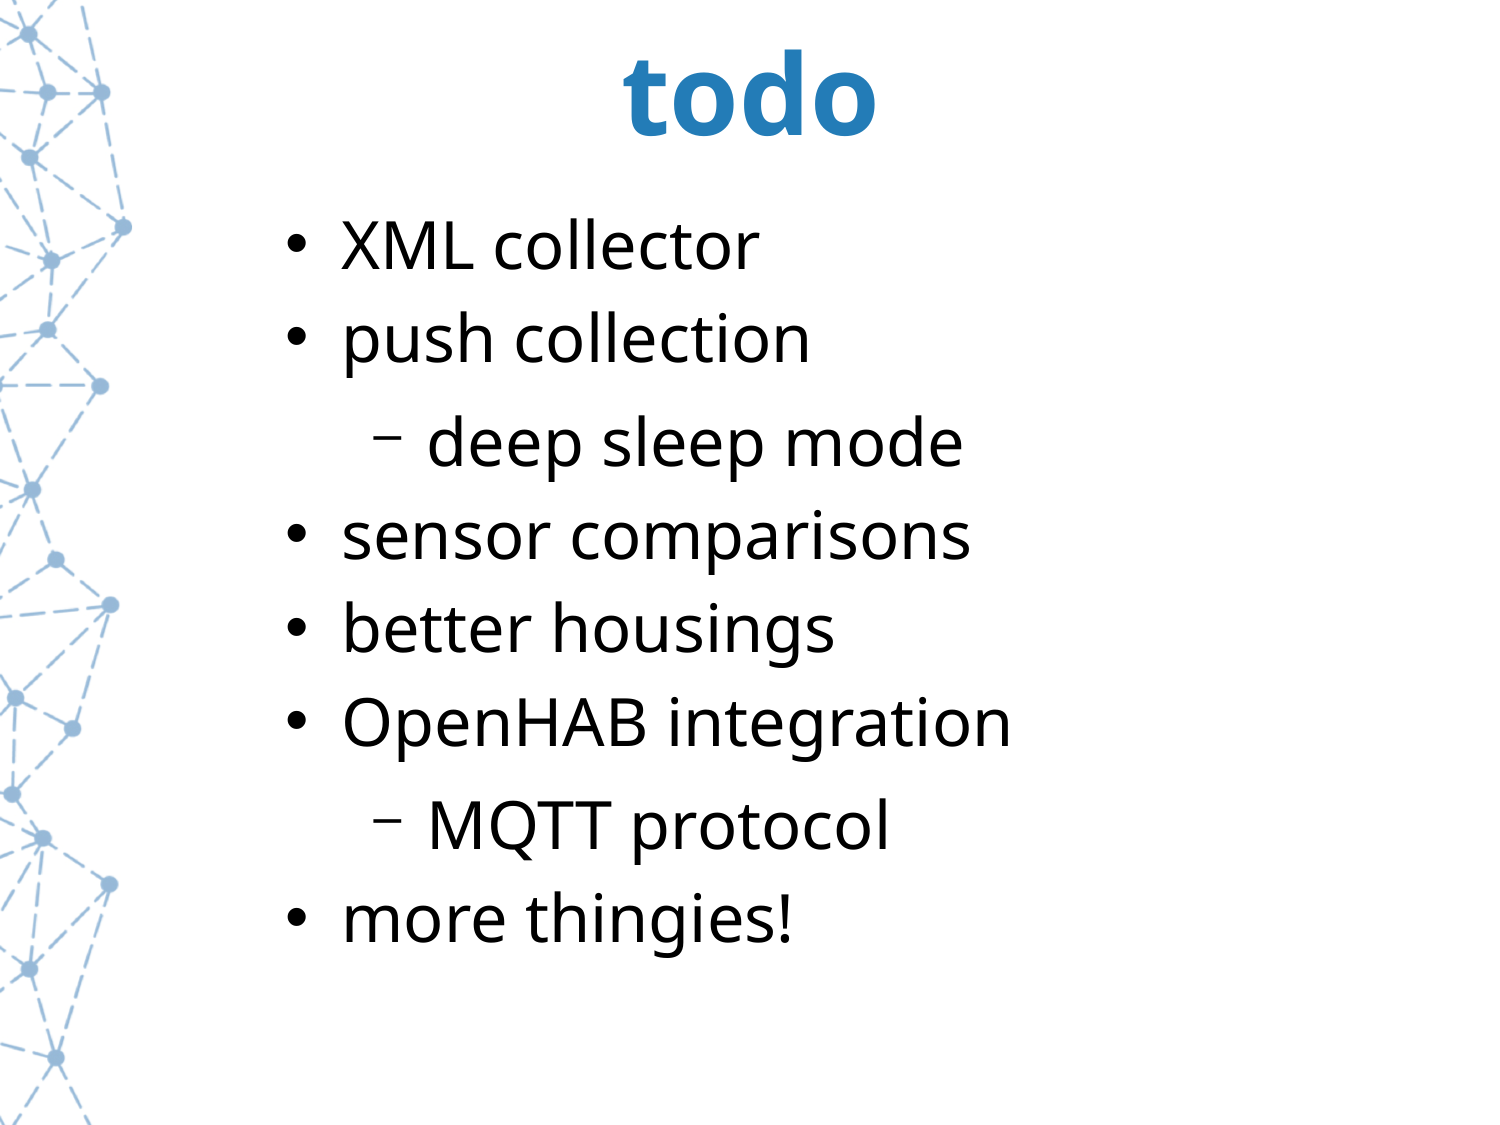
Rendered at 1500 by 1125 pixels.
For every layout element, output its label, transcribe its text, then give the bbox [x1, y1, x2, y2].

picture [0, 0, 133, 1125]
title todo [435, 15, 1067, 180]
list XML collector push collection deep sleep mode sensor comparisons better housings OpenHAB integration MQTT protocol more thingies! [270, 195, 1276, 540]
